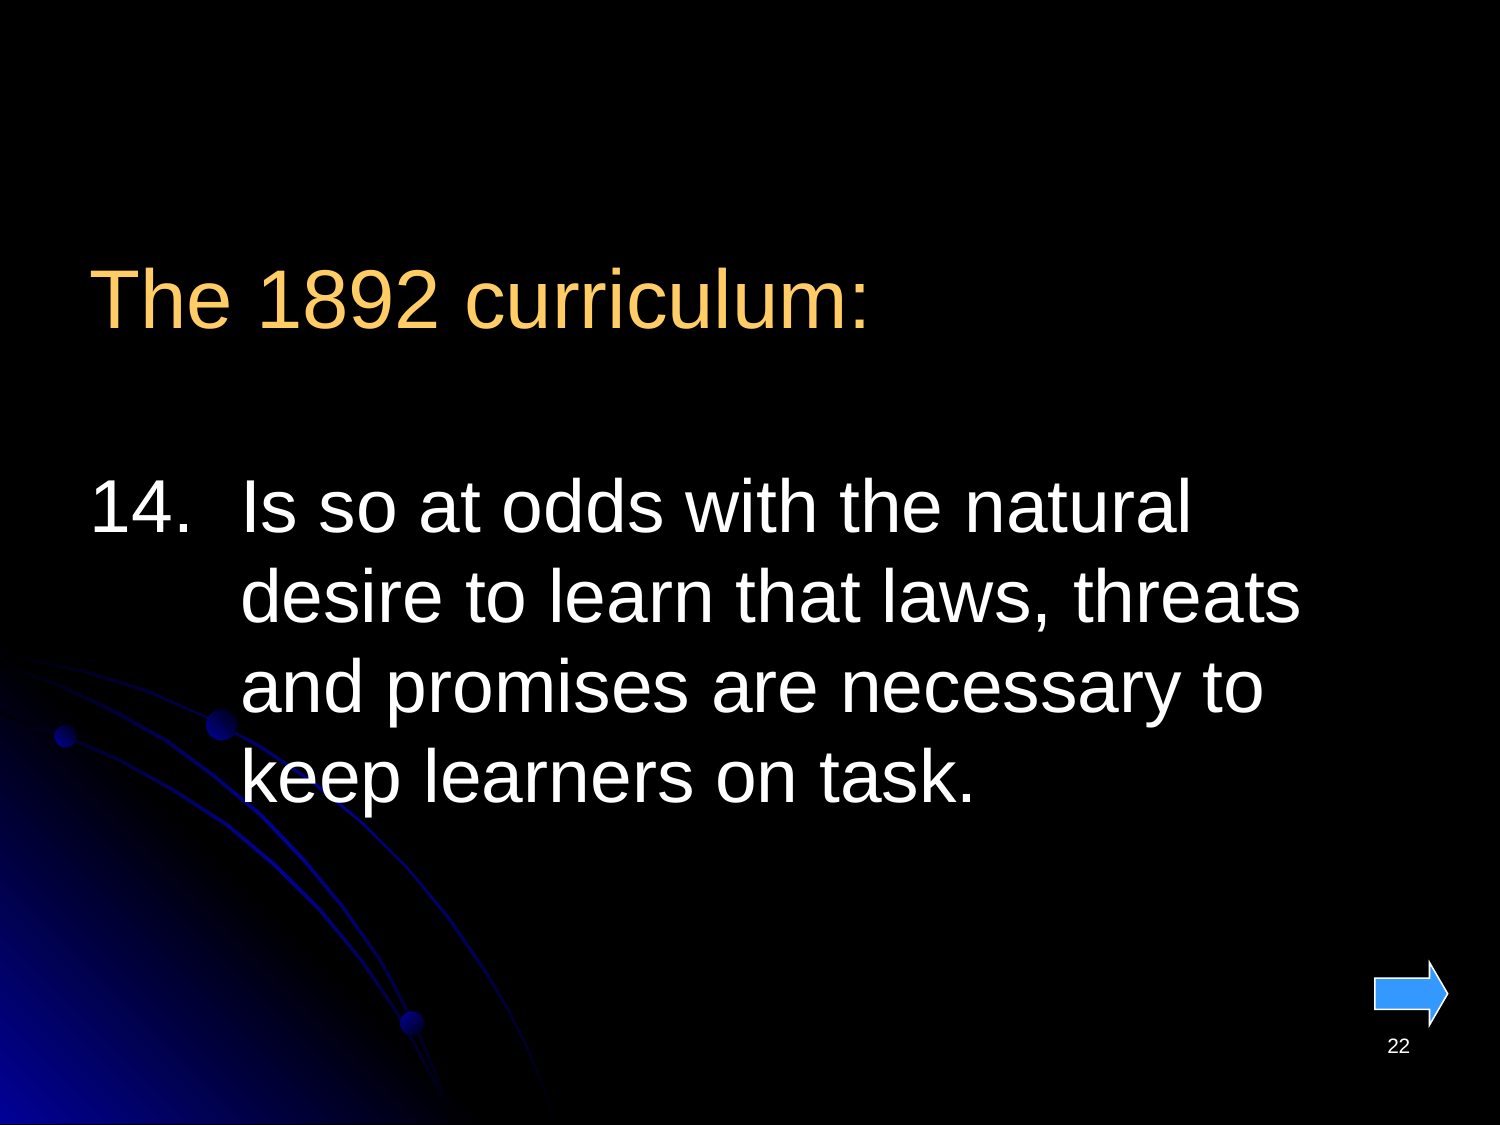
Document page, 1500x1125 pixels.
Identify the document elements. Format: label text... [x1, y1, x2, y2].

text_box 14. Is so at odds with the natural desire to learn that laws, threats and promises are necessary to keep learners on task. [74, 449, 1388, 826]
text_box [1374, 962, 1448, 1026]
text_box The 1892 curriculum: [75, 237, 1351, 353]
